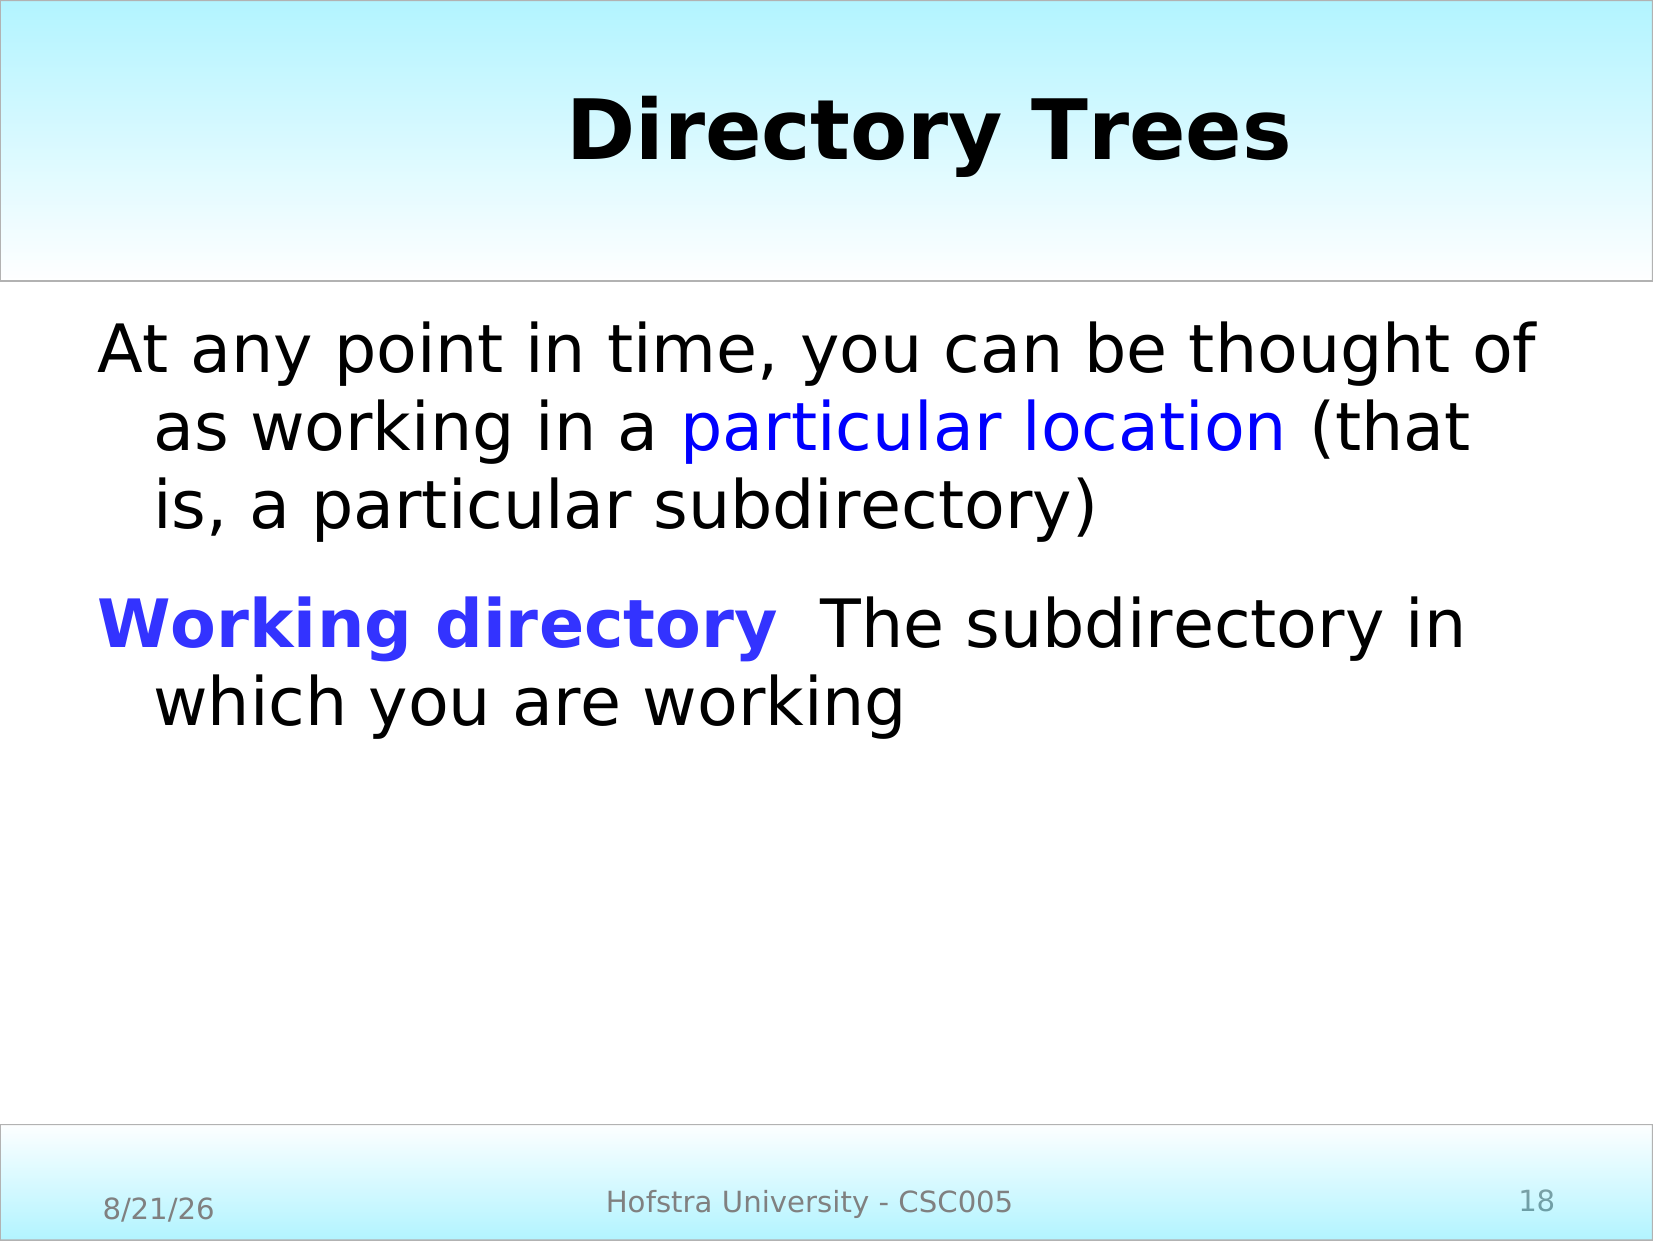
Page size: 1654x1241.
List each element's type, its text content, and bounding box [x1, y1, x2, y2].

list At any point in time, you can be thought of as working in a particular location (that is, a particular subdirectory) Working directory The subdirectory in which you are working [82, 303, 1571, 1131]
title Directory Trees [247, 27, 1612, 235]
